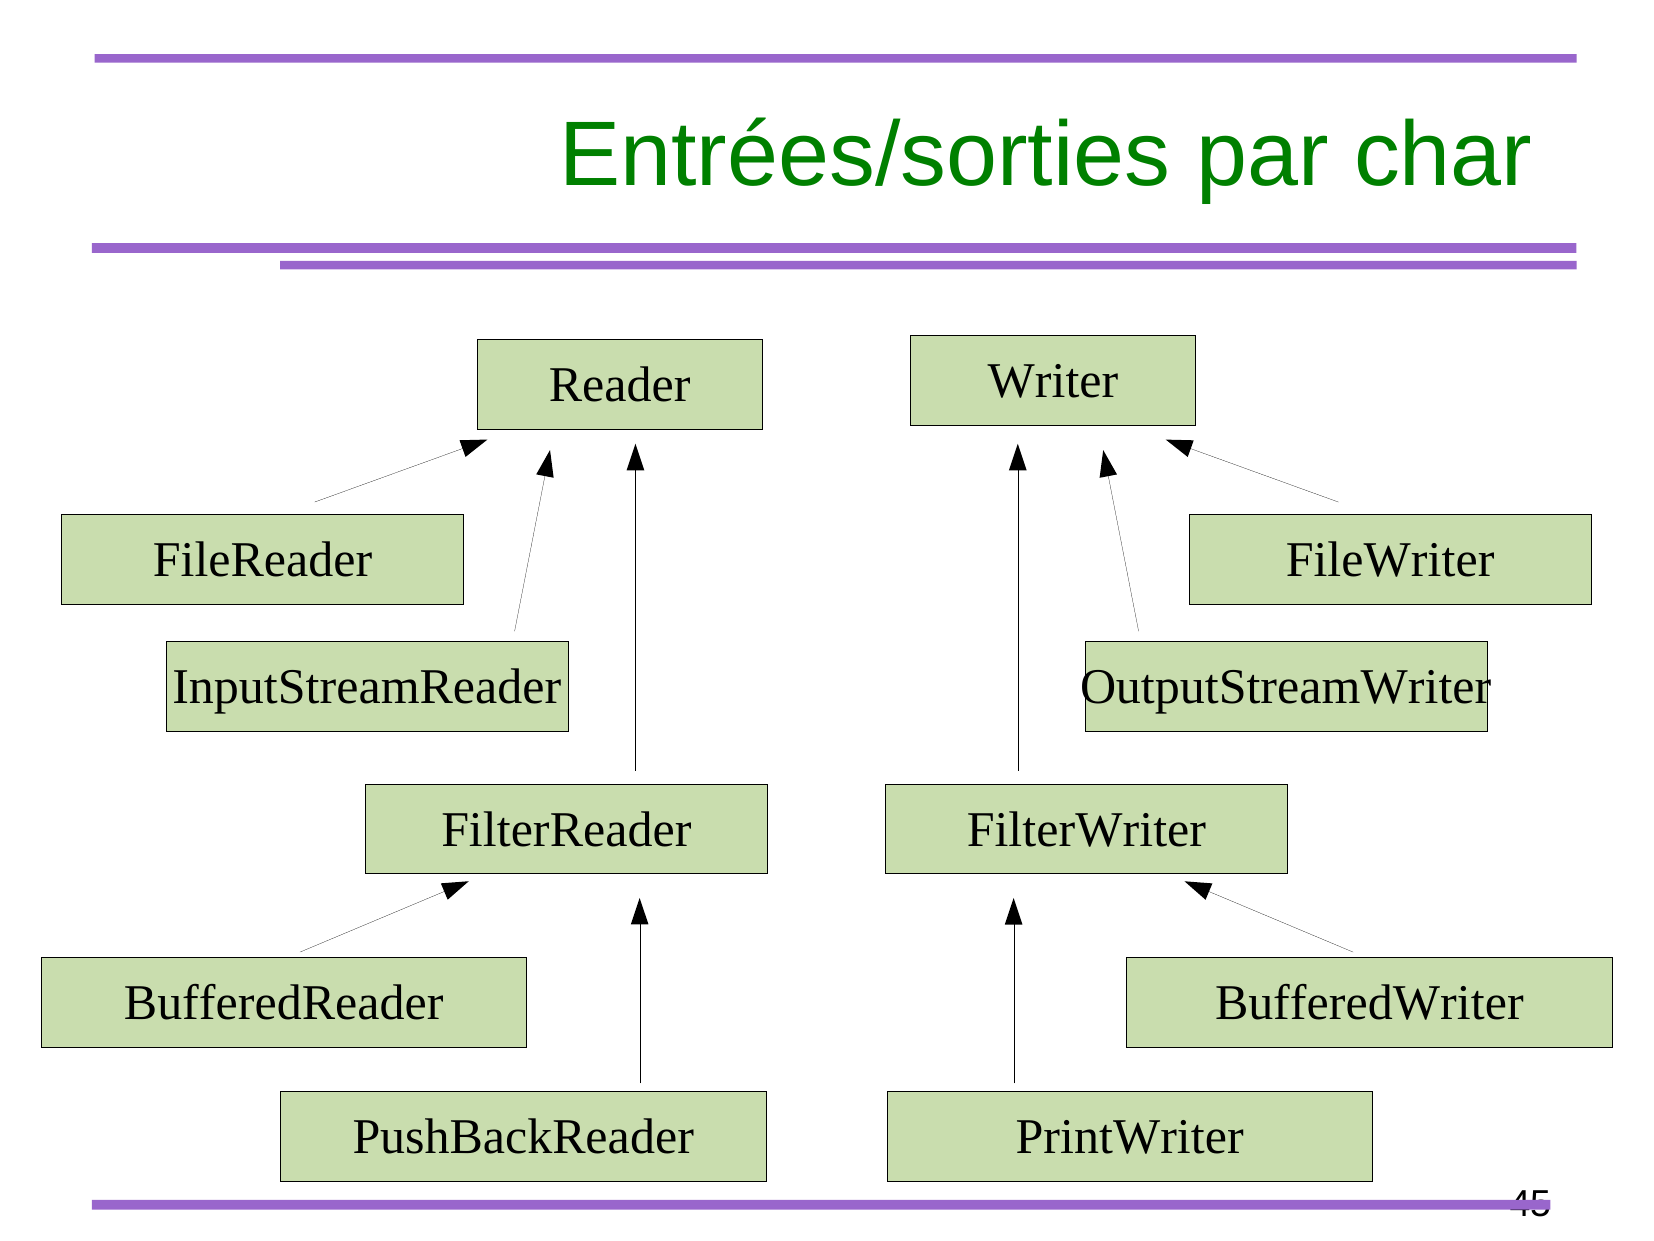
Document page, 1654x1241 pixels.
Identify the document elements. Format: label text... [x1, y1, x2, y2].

text_box PrintWriter [887, 1091, 1373, 1182]
text_box BufferedReader [41, 957, 527, 1048]
text_box FilterWriter [885, 784, 1288, 874]
text_box BufferedWriter [1126, 957, 1613, 1048]
text_box InputStreamReader [166, 641, 569, 732]
text_box FileWriter [1189, 514, 1592, 605]
text_box OutputStreamWriter [1085, 641, 1488, 732]
text_box PushBackReader [280, 1091, 767, 1182]
text_box OutputStreamWriter [1087, 672, 1109, 702]
text_box FilterReader [365, 784, 768, 874]
title Entrées/sorties par char [121, 49, 1534, 257]
text_box Reader [477, 339, 763, 430]
text_box Writer [910, 335, 1196, 426]
text_box FileReader [61, 514, 464, 605]
